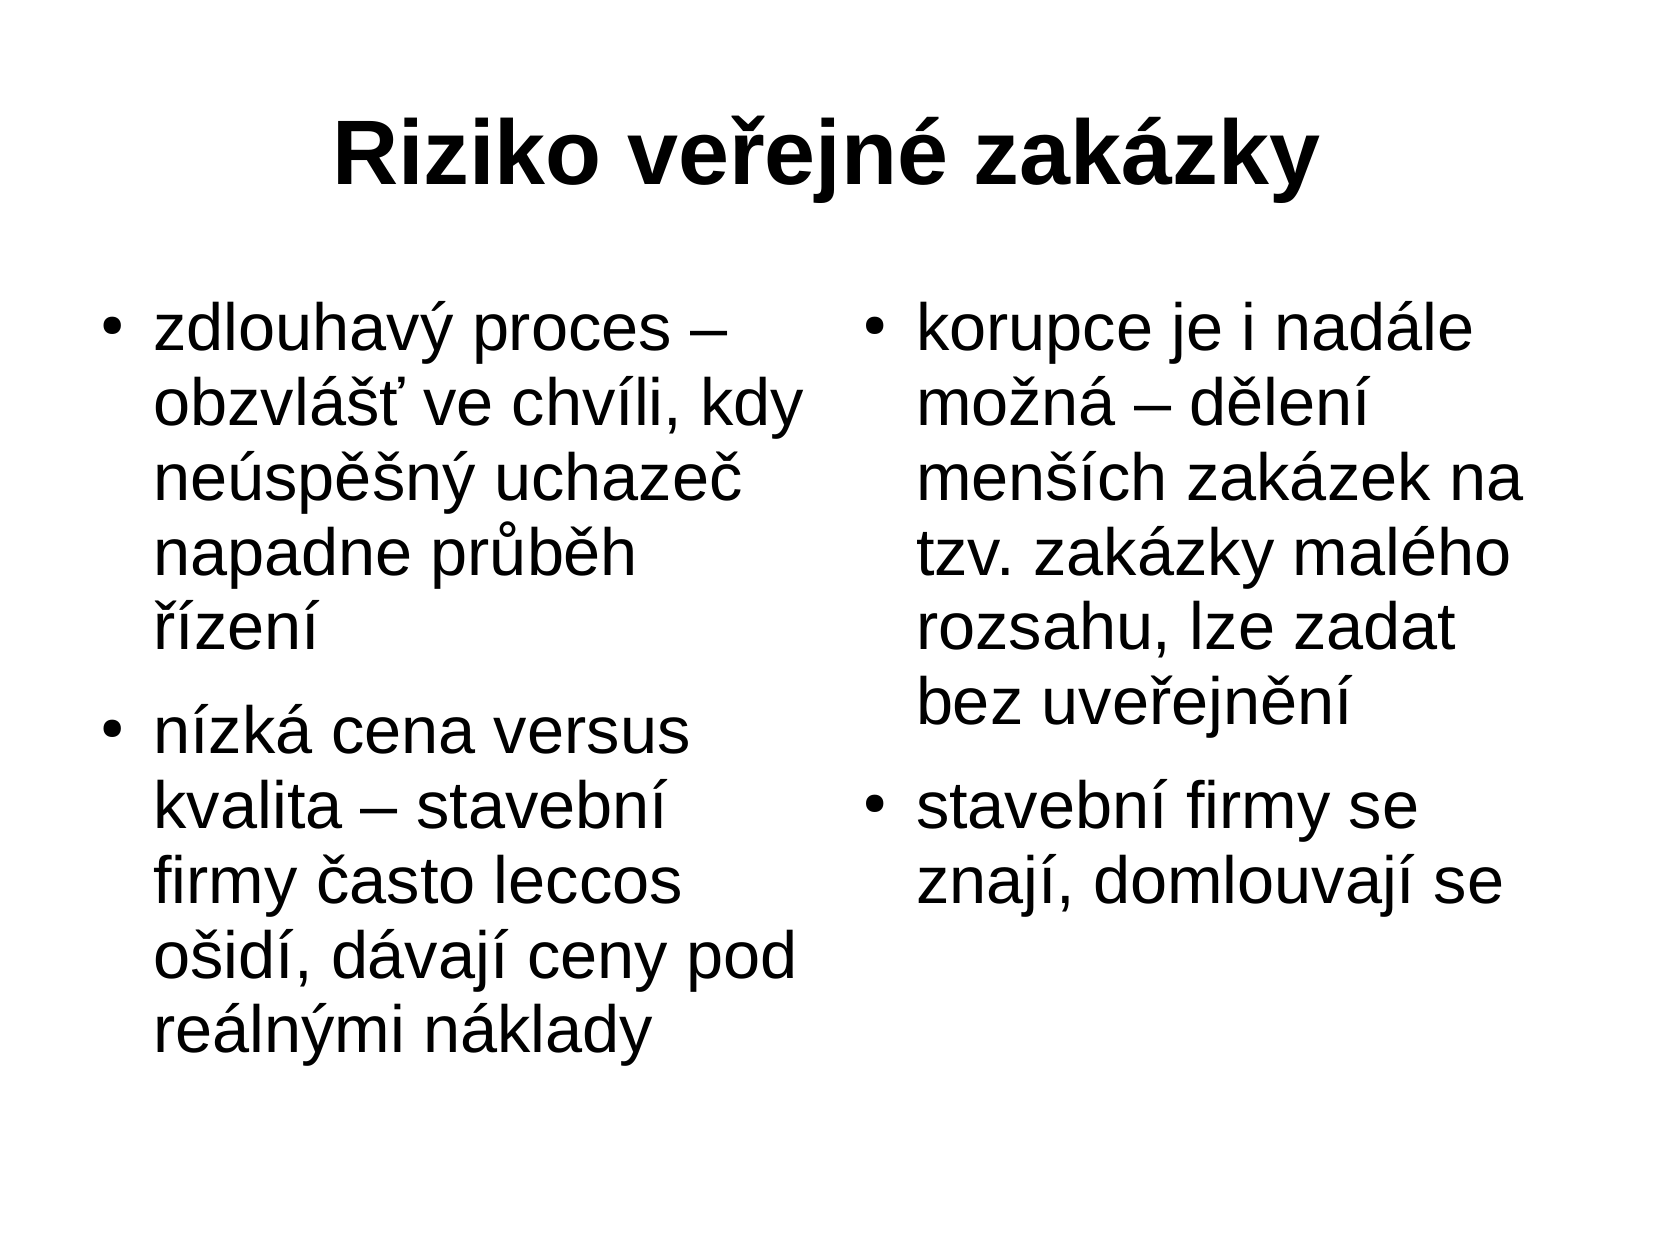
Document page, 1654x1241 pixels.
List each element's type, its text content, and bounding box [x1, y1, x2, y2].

title Riziko veřejné zakázky [82, 49, 1571, 257]
list korupce je i nadále možná – dělení menších zakázek na tzv. zakázky malého rozsahu, lze zadat bez uveřejnění stavební firmy se znají, domlouvají se [845, 290, 1572, 1109]
list zdlouhavý proces – obzvlášť ve chvíli, kdy neúspěšný uchazeč napadne průběh řízení nízká cena versus kvalita – stavební firmy často leccos ošidí, dávají ceny pod reálnými náklady [82, 290, 809, 1109]
